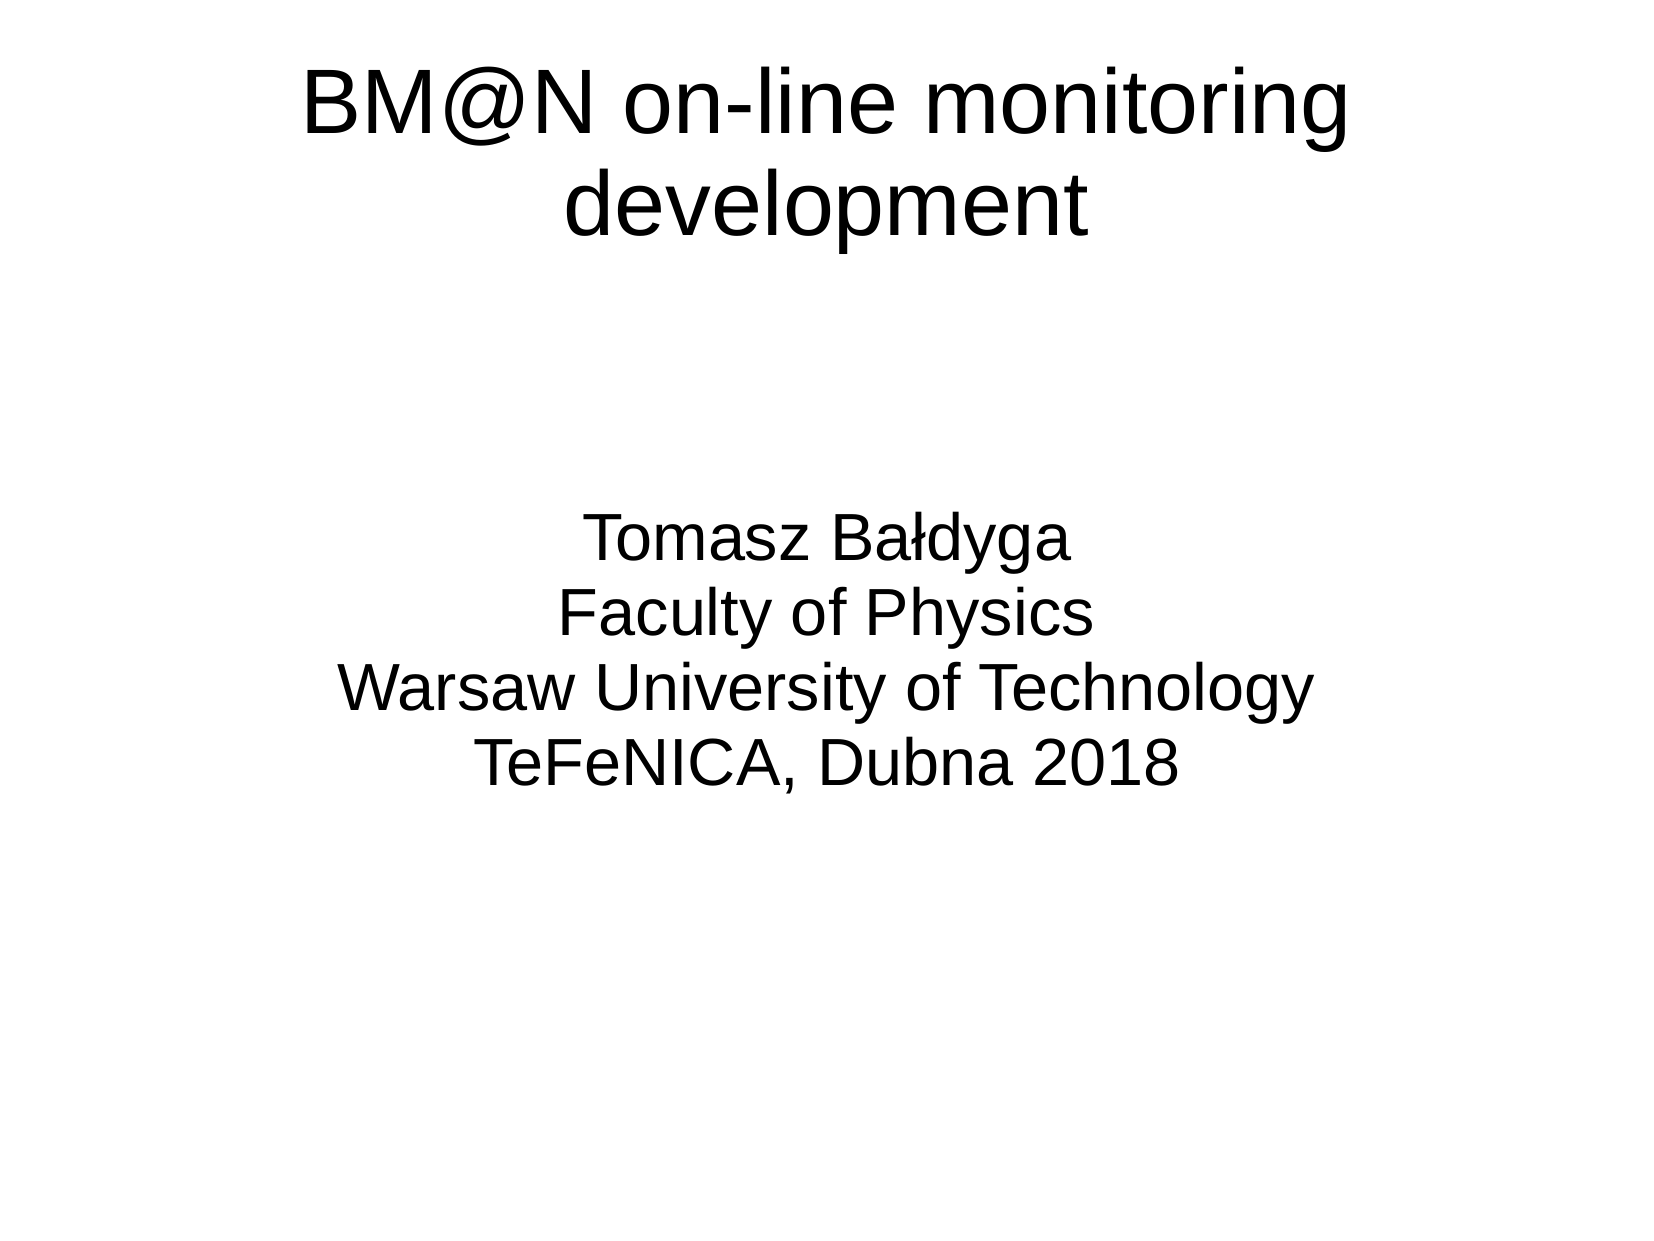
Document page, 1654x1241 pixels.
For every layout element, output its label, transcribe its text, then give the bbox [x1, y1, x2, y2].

subtitle Tomasz Bałdyga Faculty of Physics Warsaw University of Technology TeFeNICA, Dubna 2018 [82, 290, 1571, 1010]
title BM@N on-line monitoring development [82, 49, 1571, 257]
